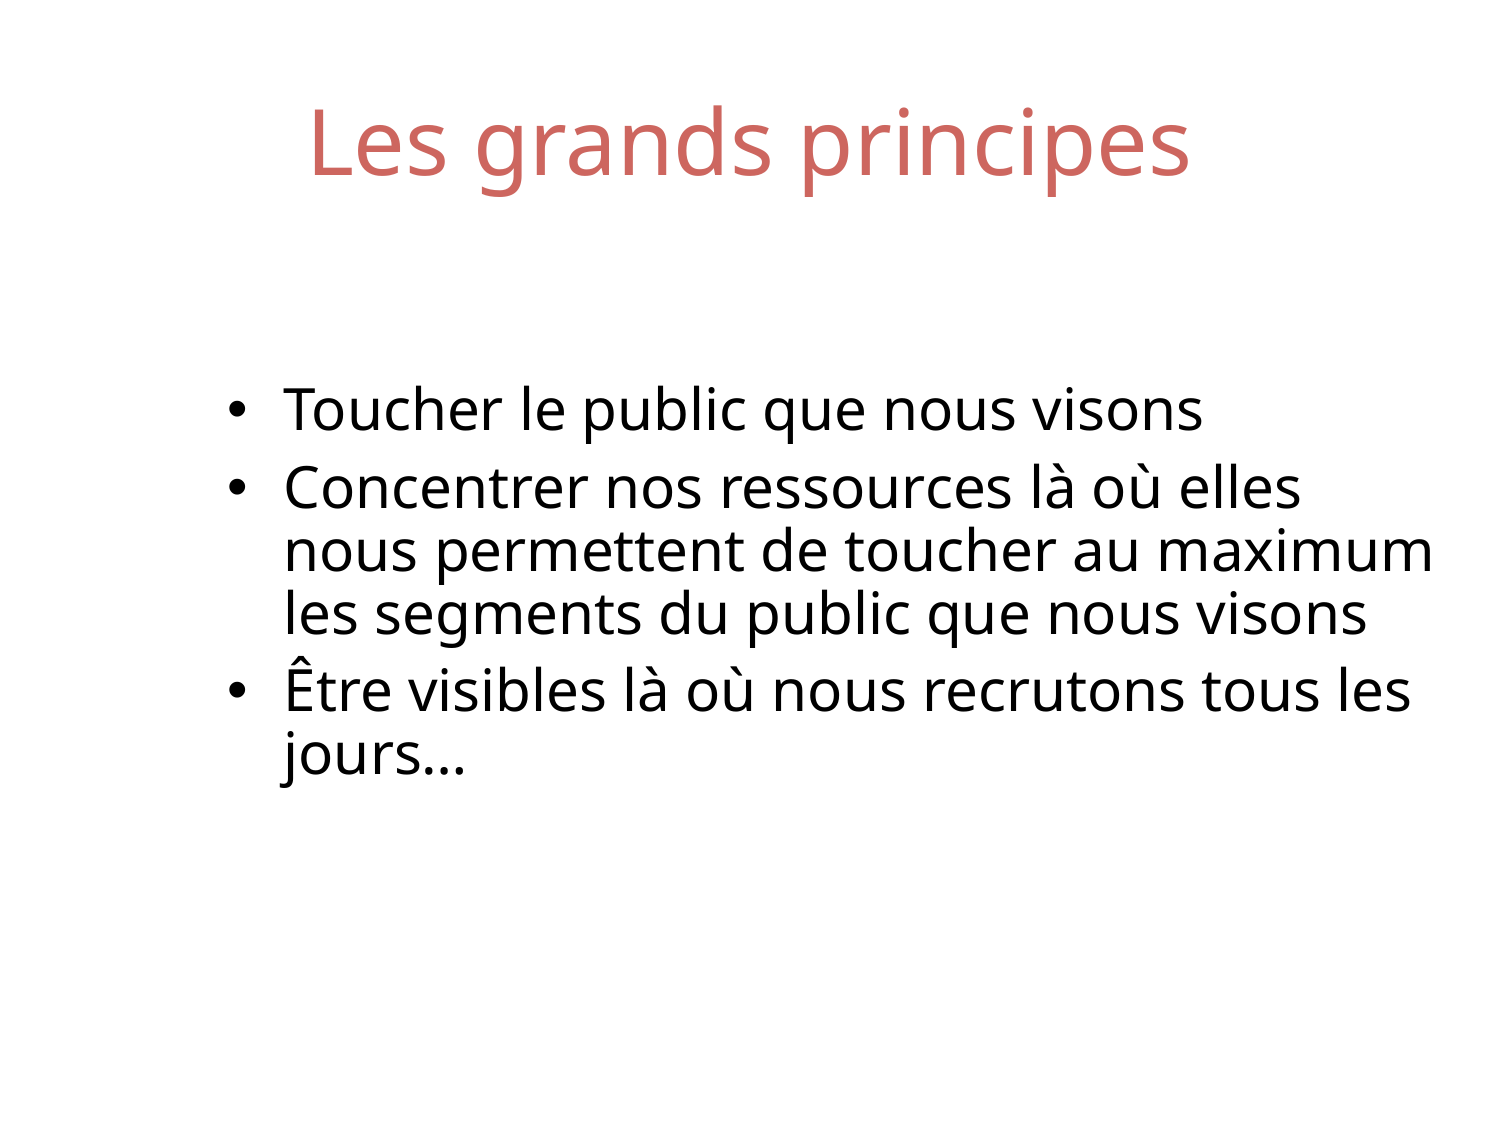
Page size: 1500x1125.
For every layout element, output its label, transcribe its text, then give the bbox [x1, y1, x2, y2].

title Les grands principes [75, 0, 1425, 278]
list Toucher le public que nous visons Concentrer nos ressources là où elles nous permettent de toucher au maximum les segments du public que nous visons Être visibles là où nous recrutons tous les jours… [212, 287, 1463, 1125]
